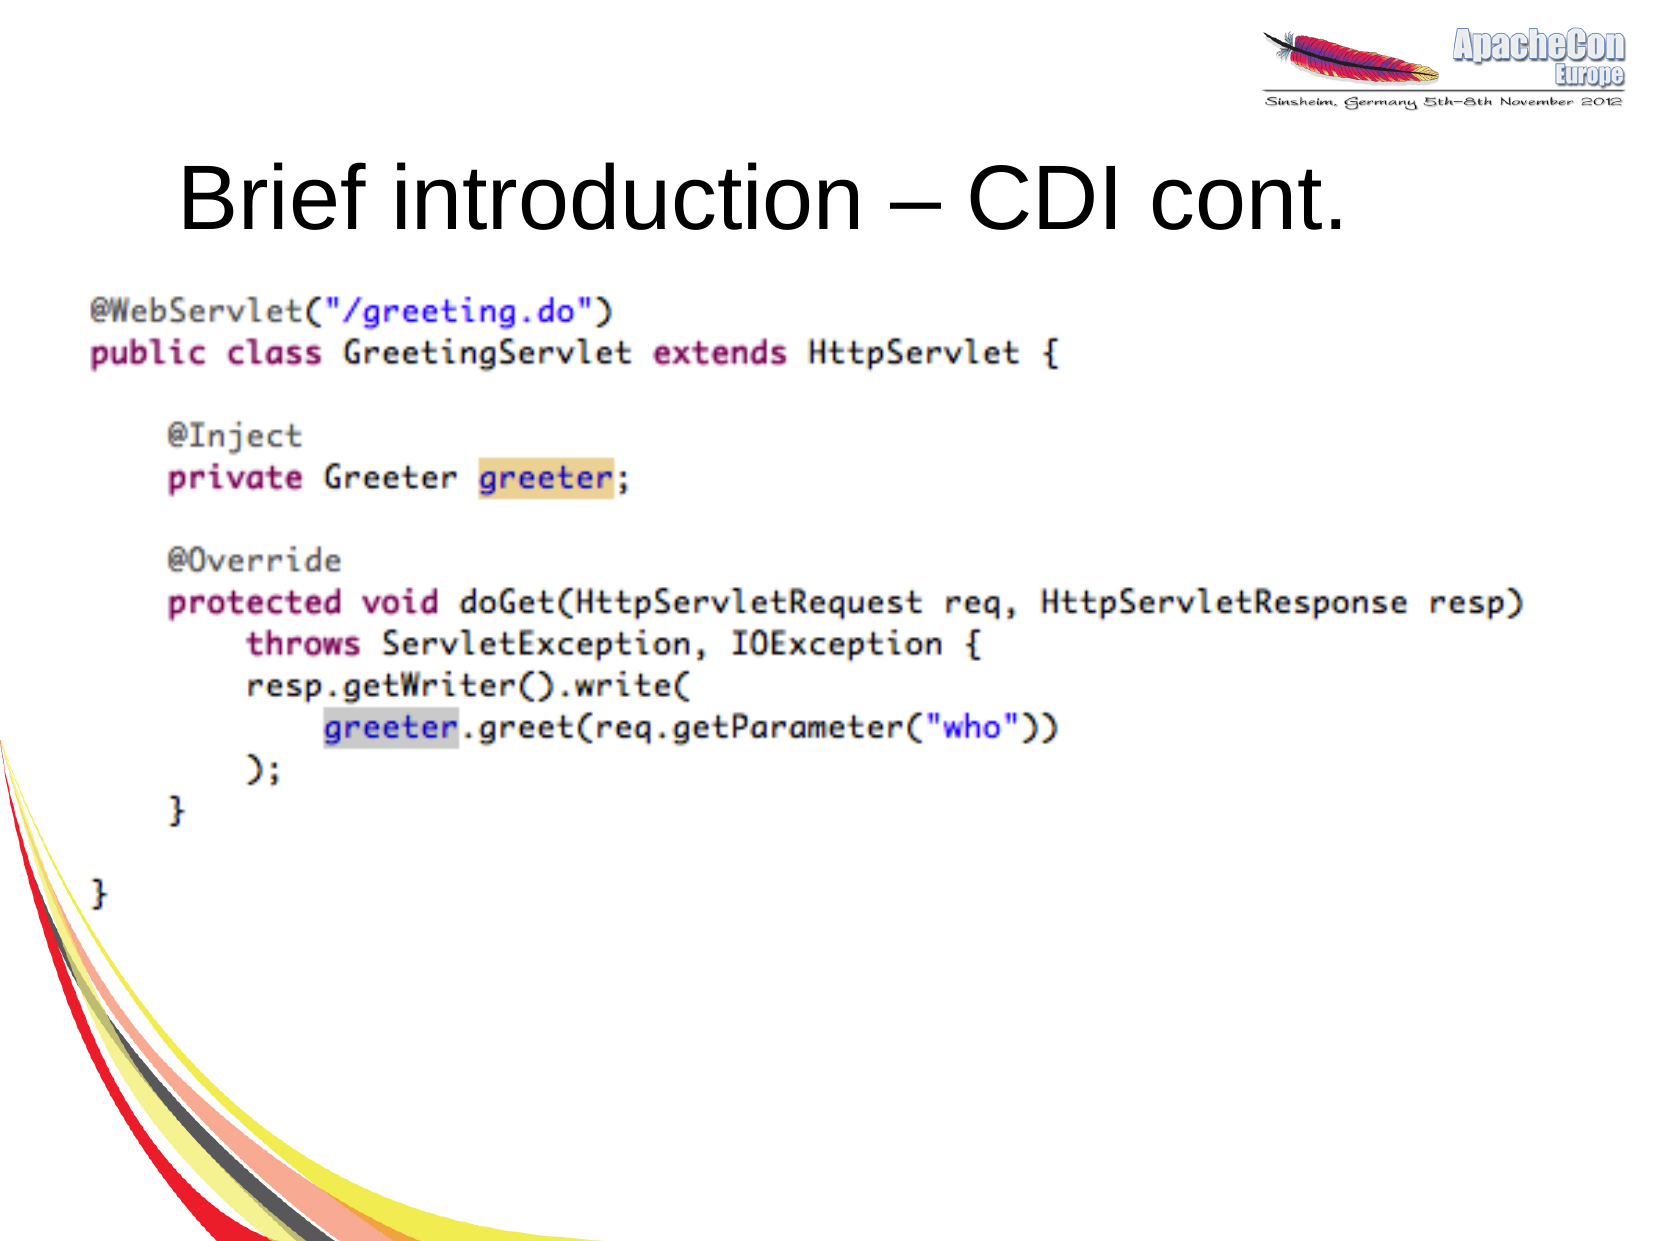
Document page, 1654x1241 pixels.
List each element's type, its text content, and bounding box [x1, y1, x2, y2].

picture [0, 0, 1654, 1241]
title Brief introduction – CDI cont. [177, 141, 1536, 254]
